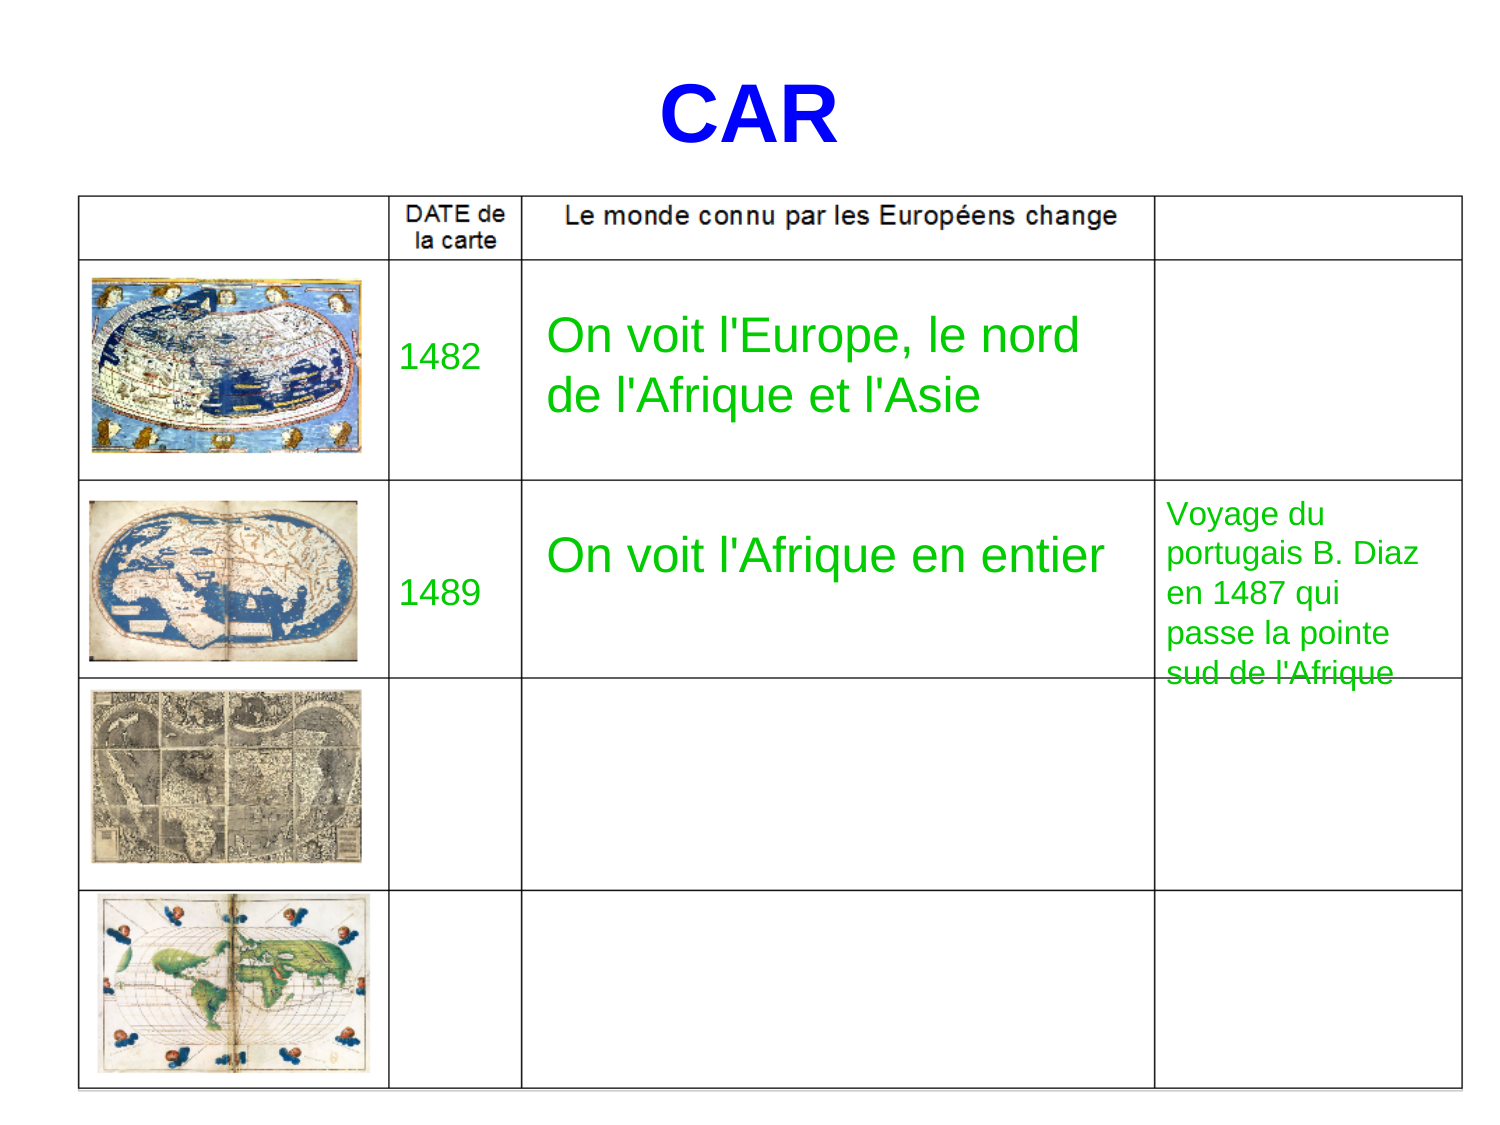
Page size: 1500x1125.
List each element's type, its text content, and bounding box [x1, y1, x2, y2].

text_box Voyage du portugais B. Diaz en 1487 qui passe la pointe sud de l'Afrique [1151, 484, 1447, 699]
title CAR [74, 21, 1425, 185]
text_box On voit l'Afrique en entier [531, 514, 1123, 590]
text_box 1489 [383, 560, 502, 621]
picture [67, 185, 1477, 1093]
text_box 1482 [383, 324, 502, 385]
text_box On voit l'Europe, le nord de l'Afrique et l'Asie [531, 295, 1123, 431]
